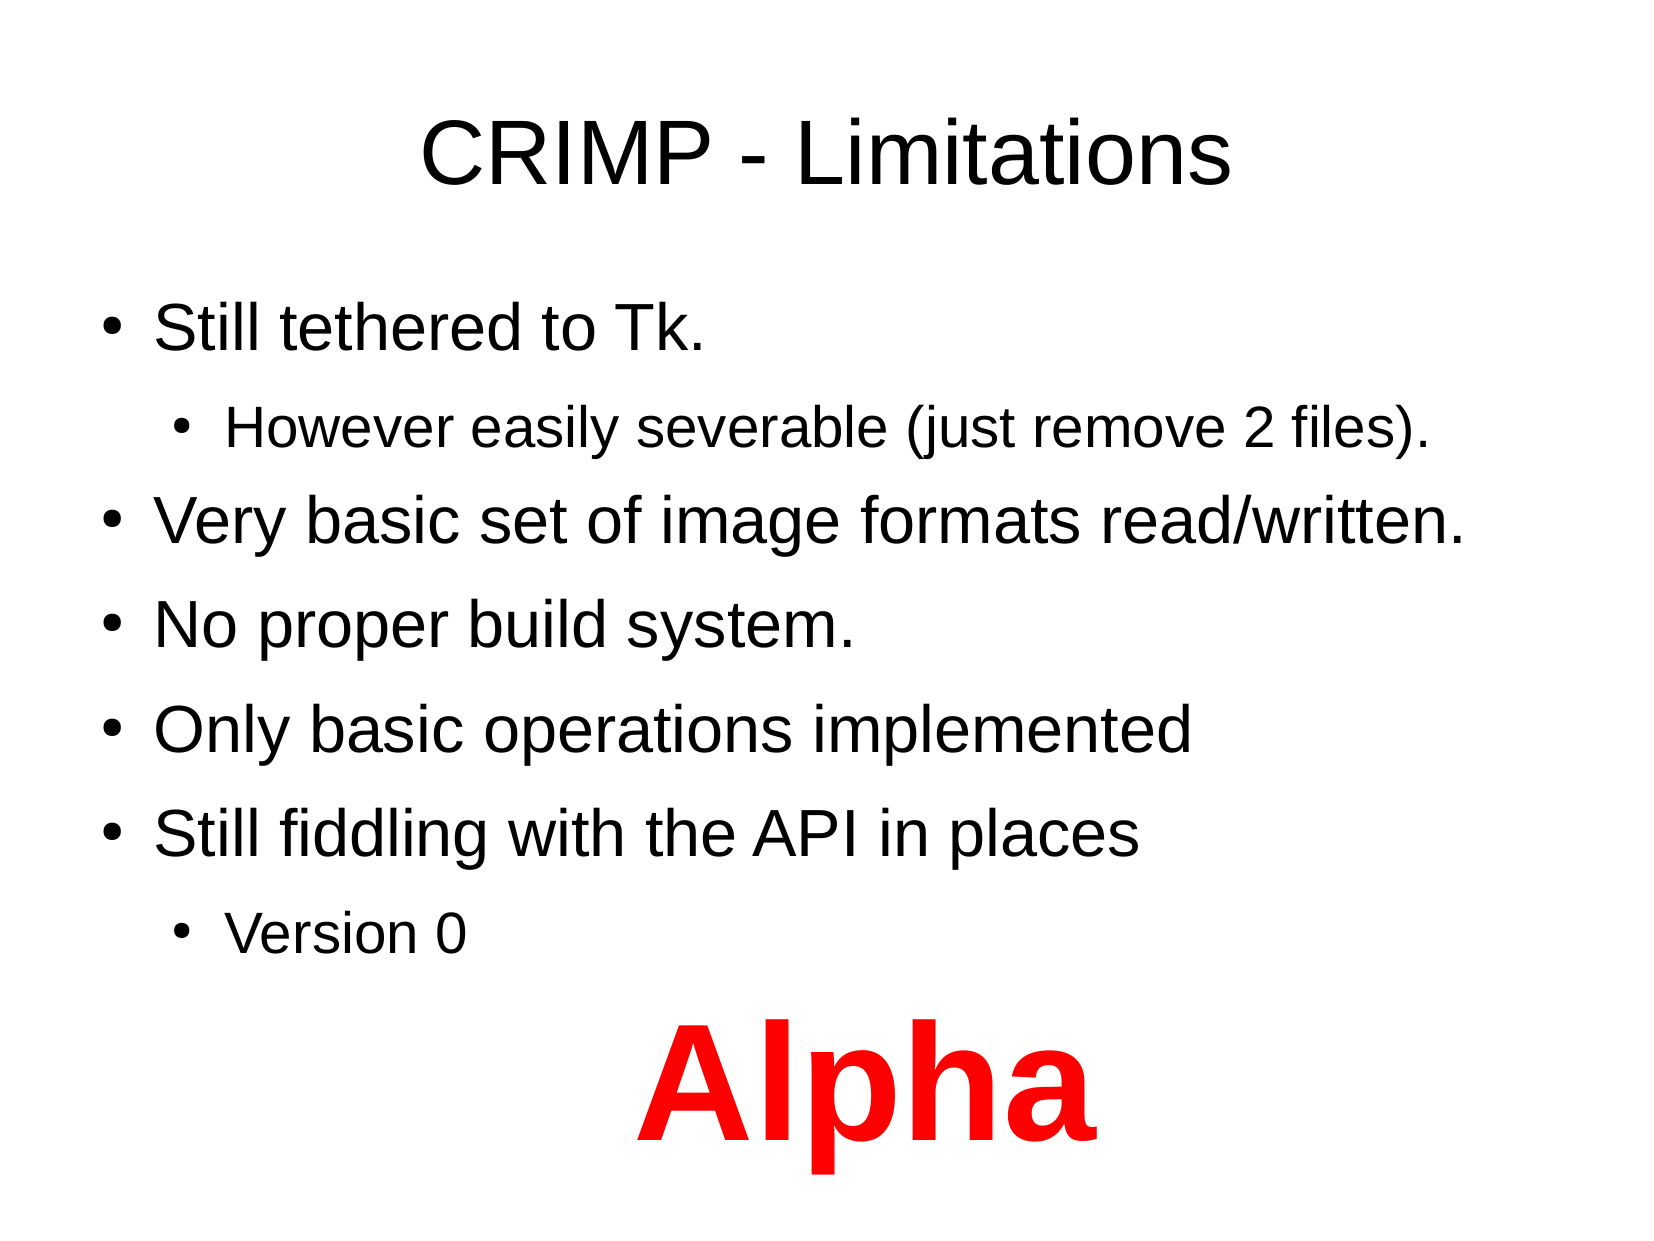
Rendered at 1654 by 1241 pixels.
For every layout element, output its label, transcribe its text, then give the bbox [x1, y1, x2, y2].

list Still tethered to Tk. However easily severable (just remove 2 files). Very basic set of image formats read/written. No proper build system. Only basic operations implemented Still fiddling with the API in places Version 0 Alpha [82, 290, 1571, 1175]
title CRIMP - Limitations [82, 56, 1571, 250]
